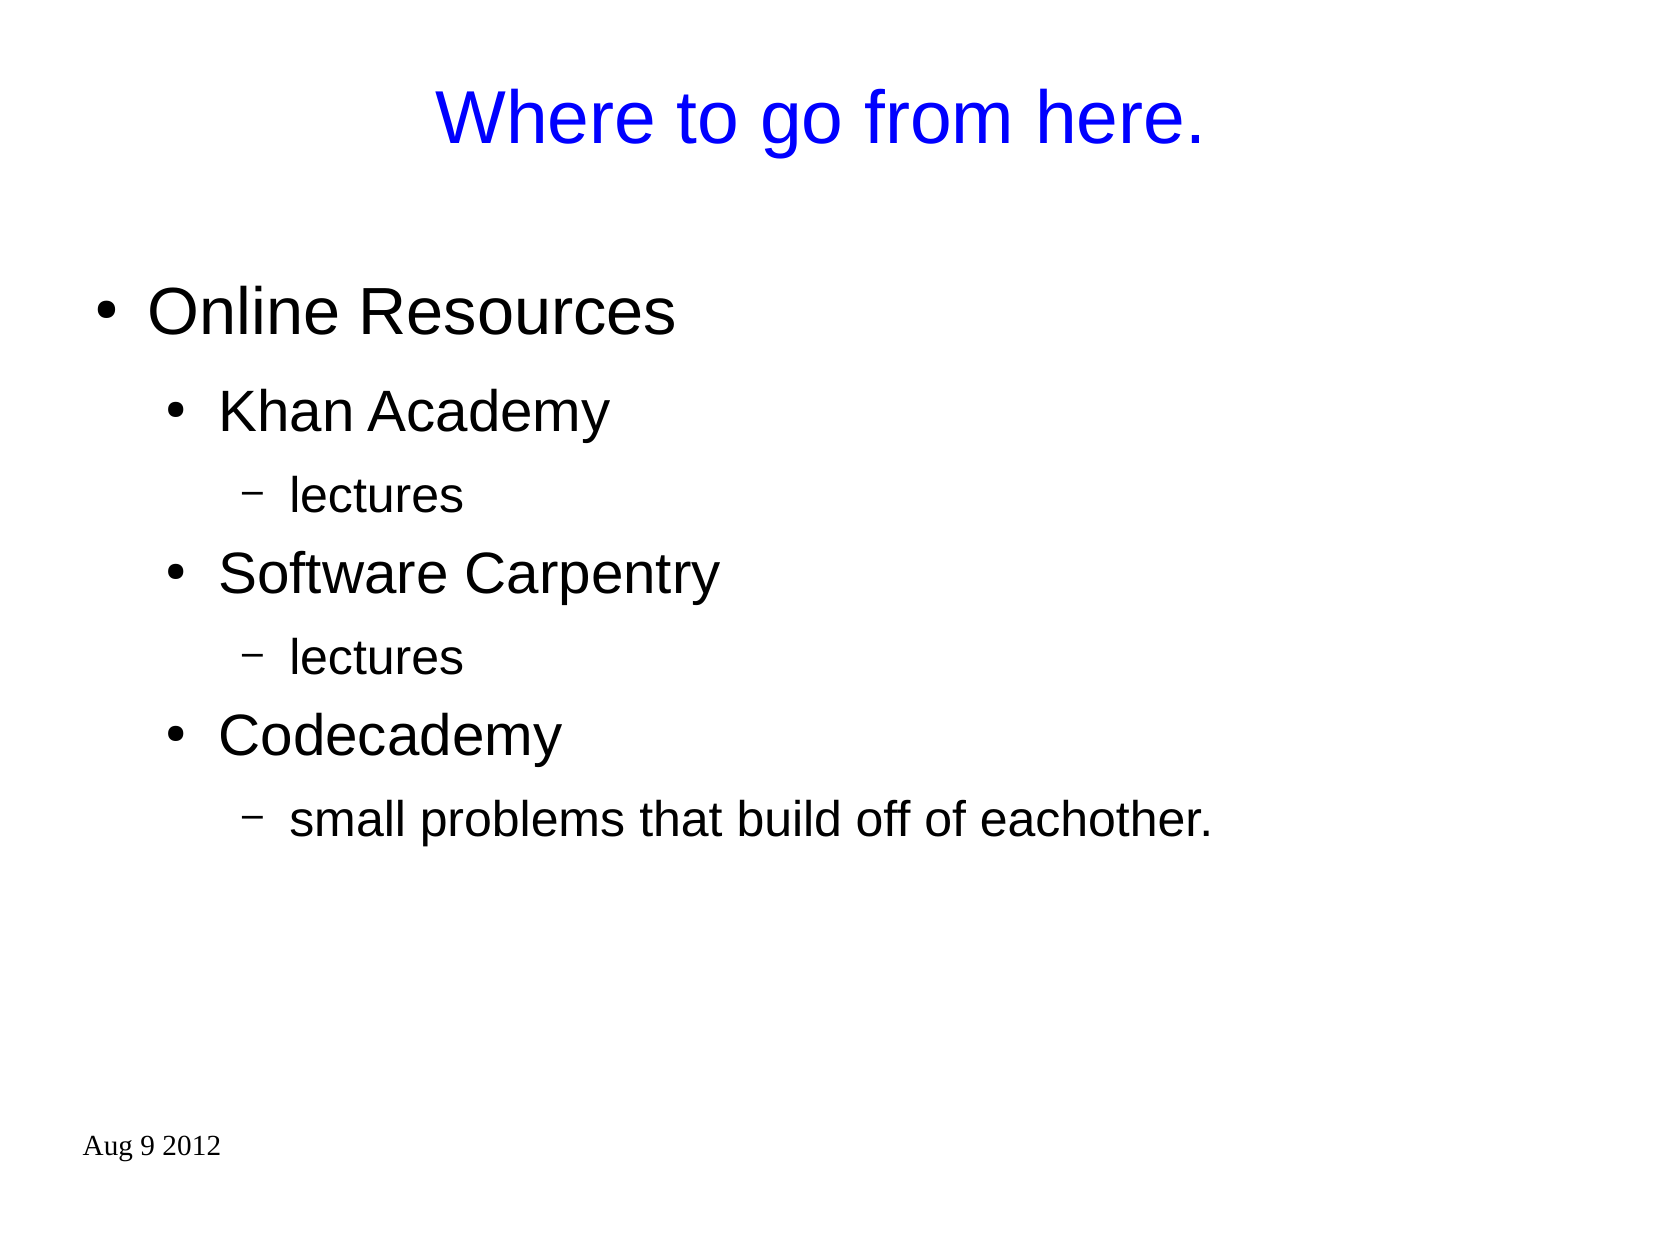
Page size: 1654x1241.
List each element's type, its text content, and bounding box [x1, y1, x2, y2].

title Where to go from here. [76, 58, 1565, 178]
list Online Resources Khan Academy lectures Software Carpentry lectures Codecademy small problems that build off of eachother. [76, 274, 1565, 1093]
